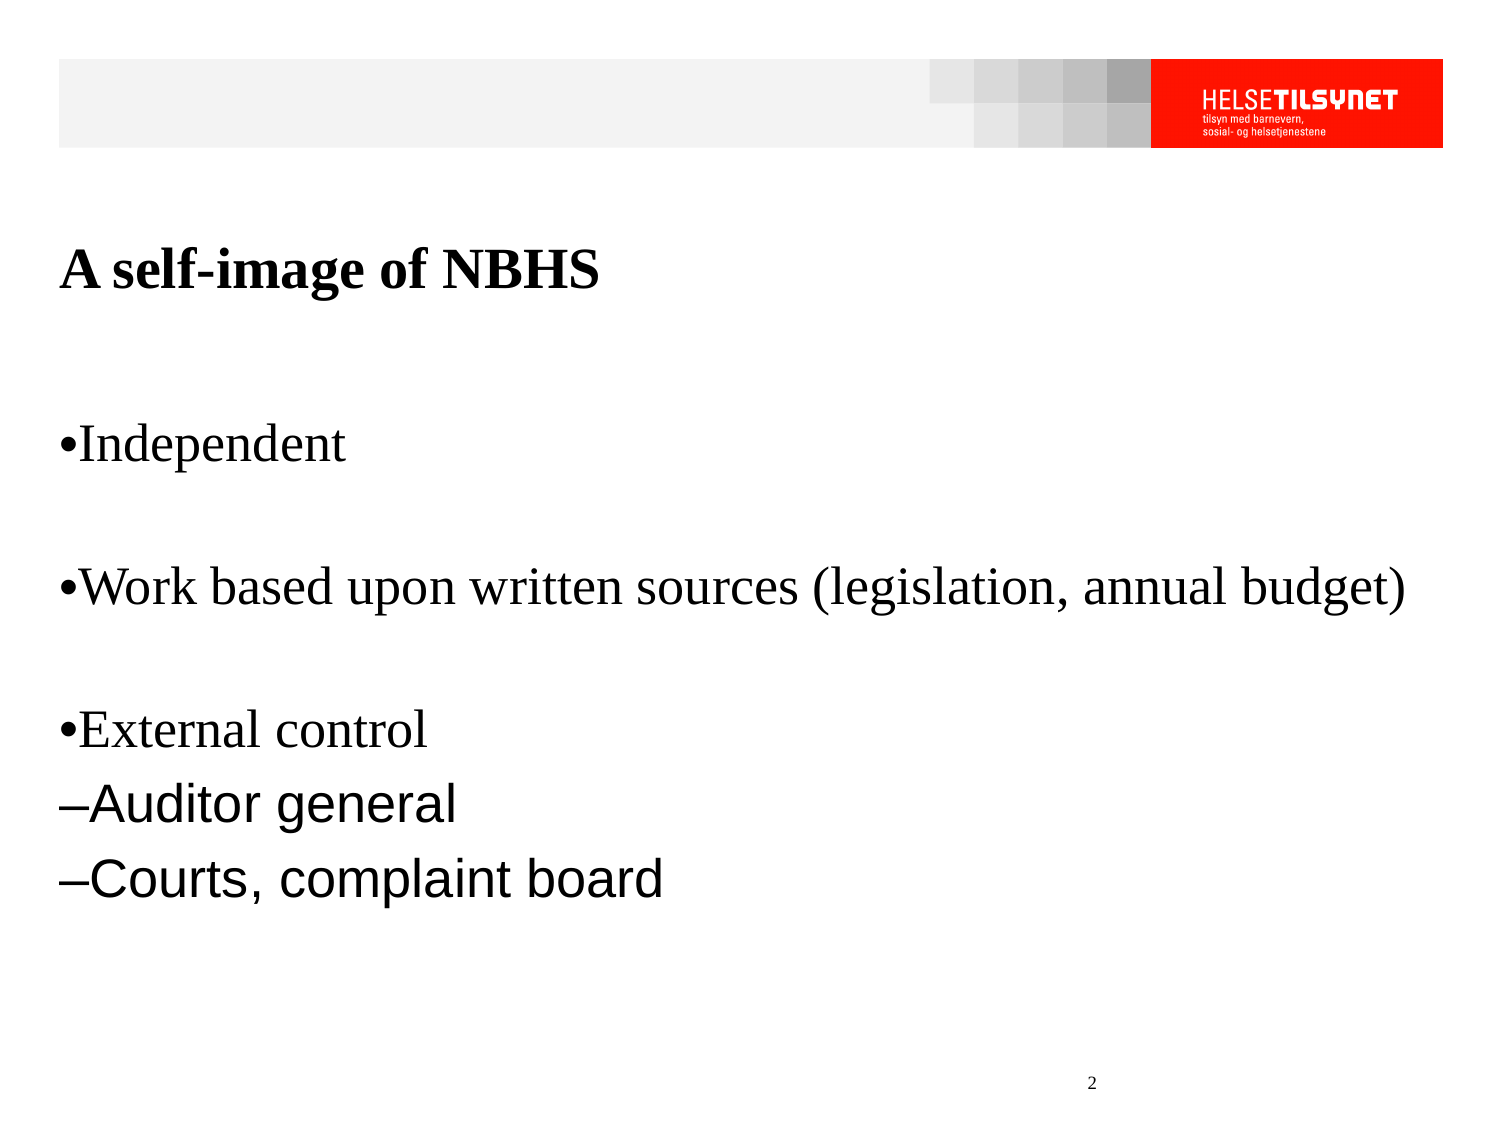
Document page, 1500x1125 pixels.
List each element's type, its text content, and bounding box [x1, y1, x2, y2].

text_box Independent Work based upon written sources (legislation, annual budget) External control Auditor general Courts, complaint board [59, 413, 1443, 1063]
text_box A self-image of NBHS [59, 236, 1441, 395]
